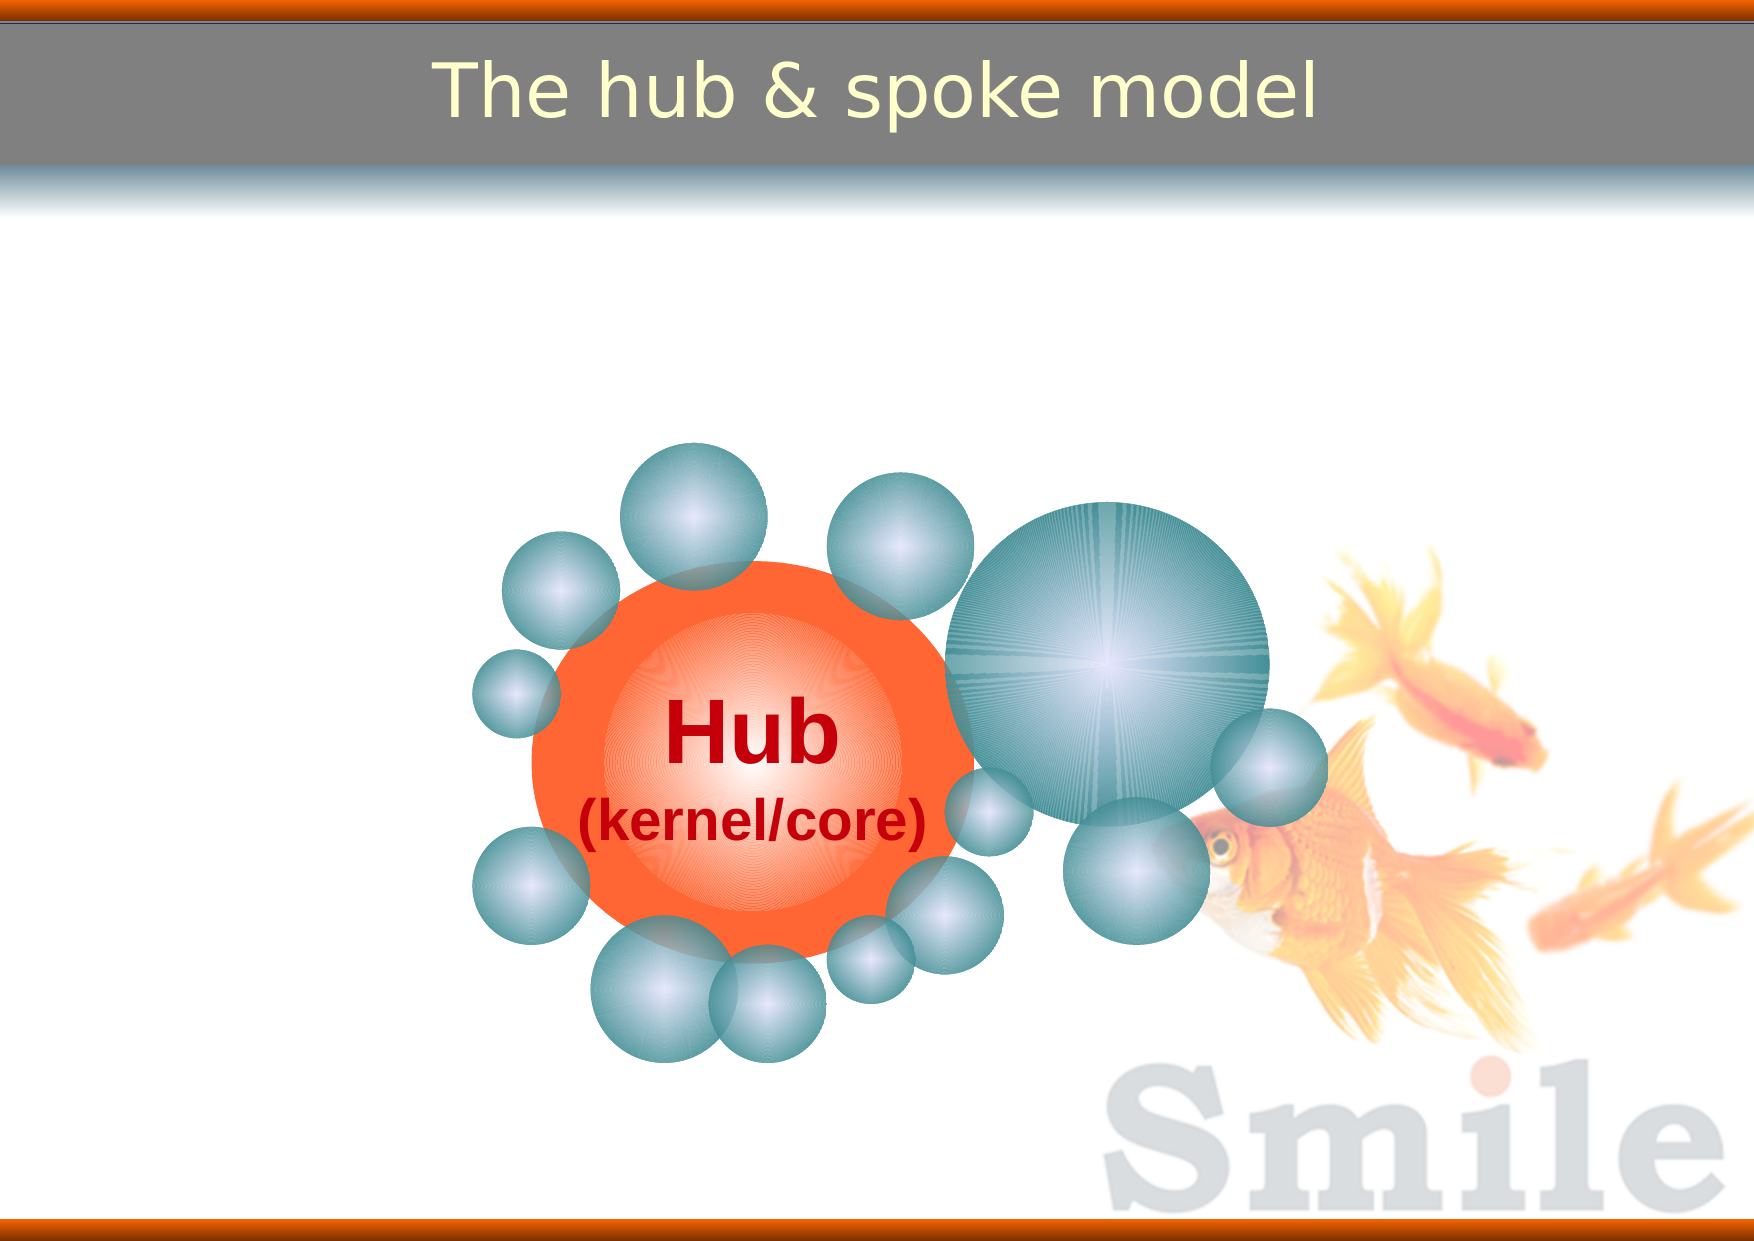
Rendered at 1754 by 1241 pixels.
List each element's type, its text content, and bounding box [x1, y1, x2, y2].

text_box [501, 531, 621, 650]
title The hub & spoke model [0, 15, 1754, 174]
text_box Hub (kernel/core) [531, 561, 975, 958]
text_box [826, 472, 1329, 945]
picture [911, 588, 963, 658]
picture [975, 760, 981, 769]
picture [801, 439, 1754, 1218]
text_box [590, 915, 827, 1063]
text_box [826, 856, 1004, 1004]
text_box [472, 649, 562, 739]
text_box [472, 826, 591, 945]
text_box [620, 442, 768, 591]
